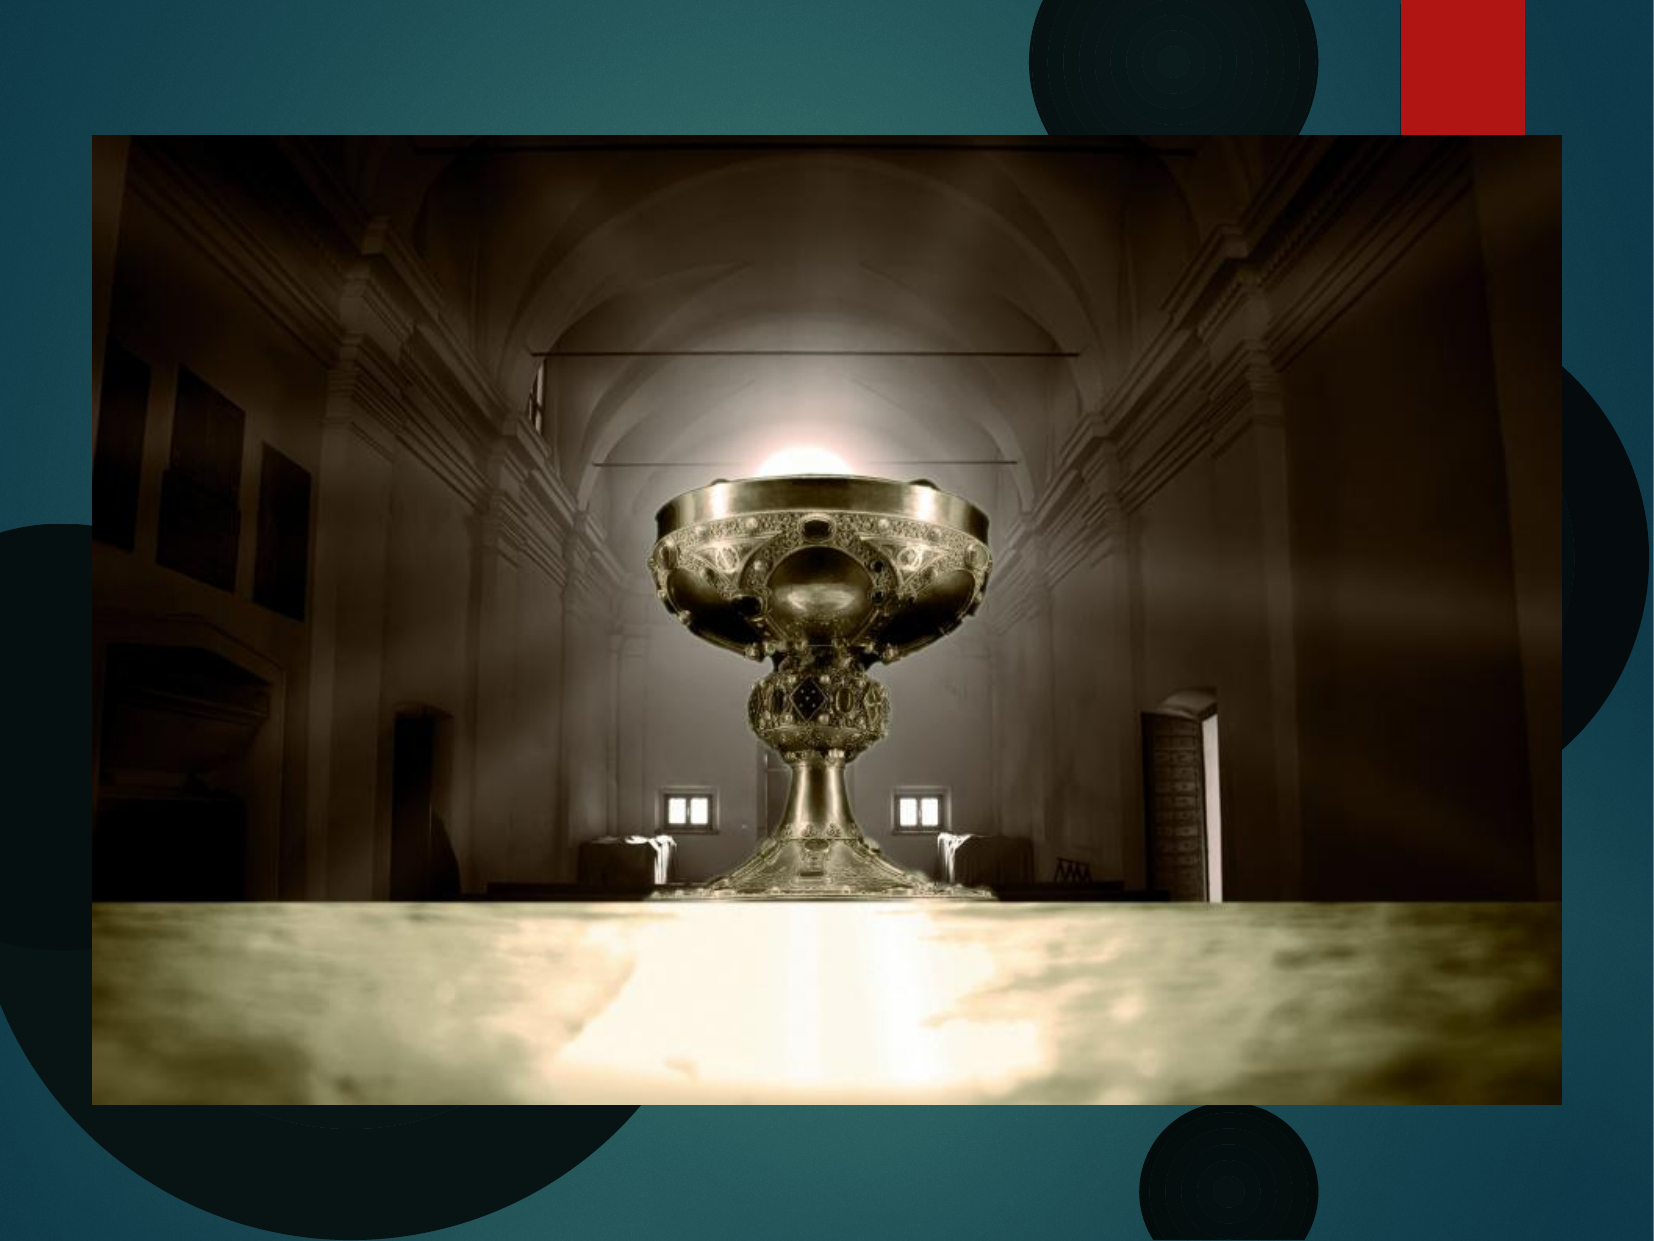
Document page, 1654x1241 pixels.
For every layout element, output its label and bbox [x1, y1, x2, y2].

picture [92, 135, 1562, 1105]
